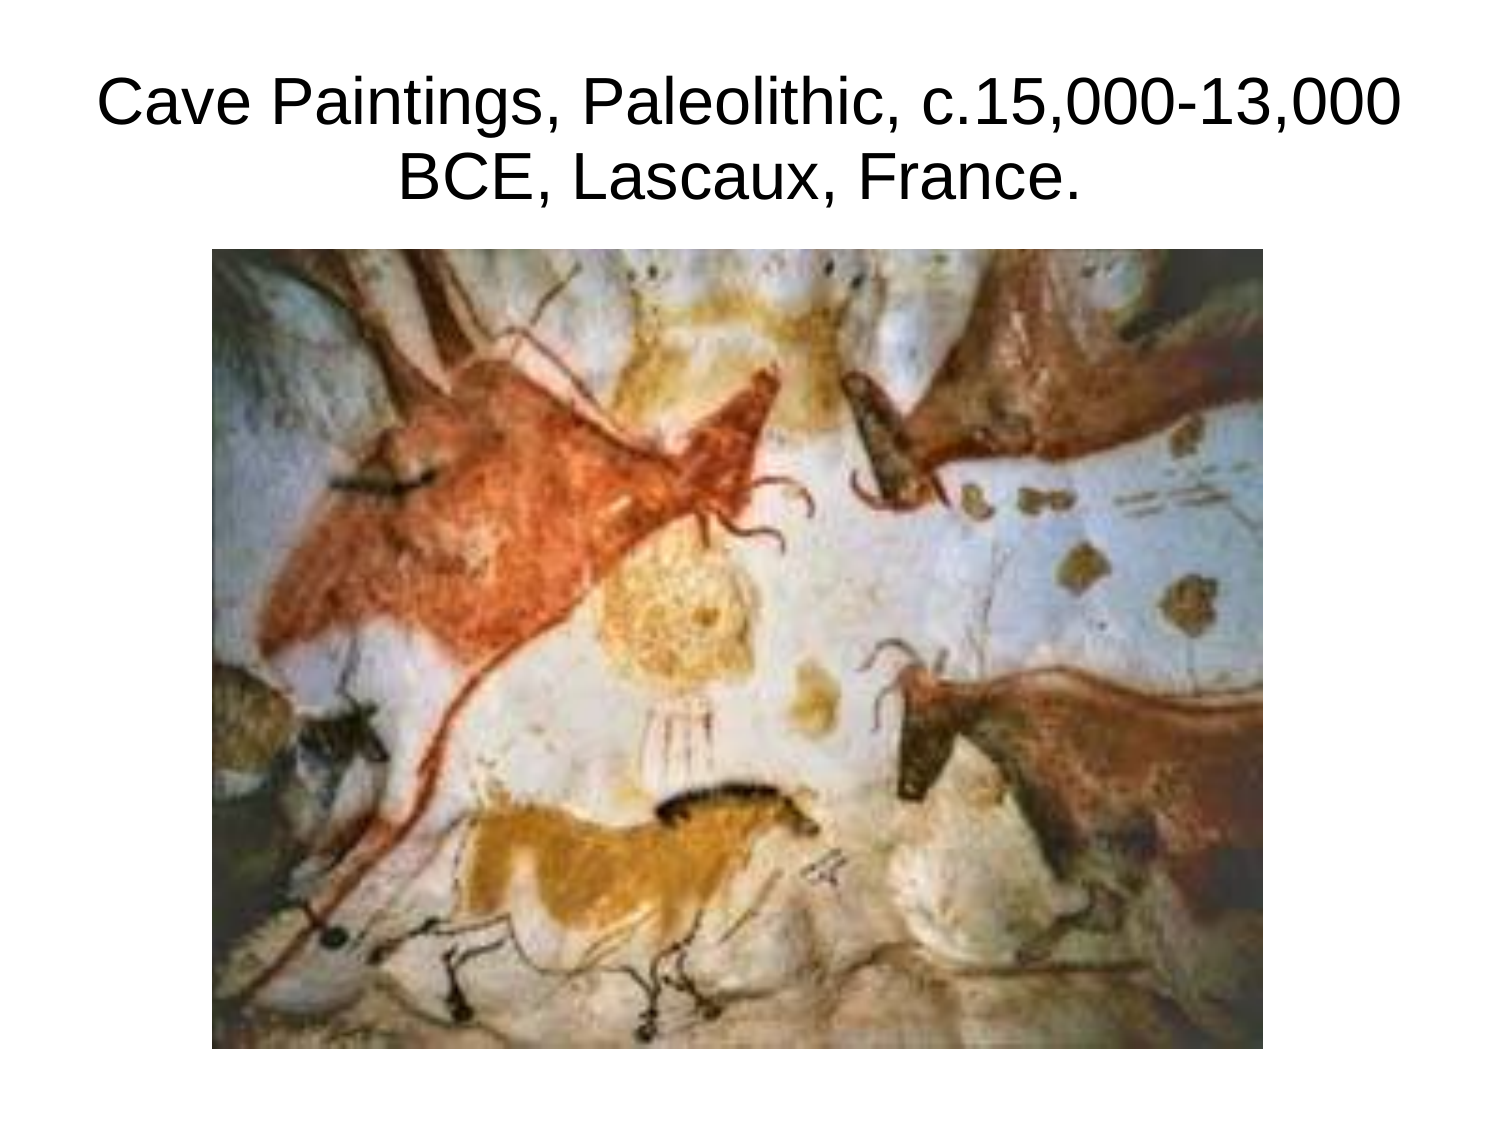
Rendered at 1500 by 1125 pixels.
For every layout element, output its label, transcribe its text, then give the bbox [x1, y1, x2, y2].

picture [212, 249, 1263, 1049]
title Cave Paintings, Paleolithic, c.15,000-13,000 BCE, Lascaux, France. [0, 45, 1500, 233]
